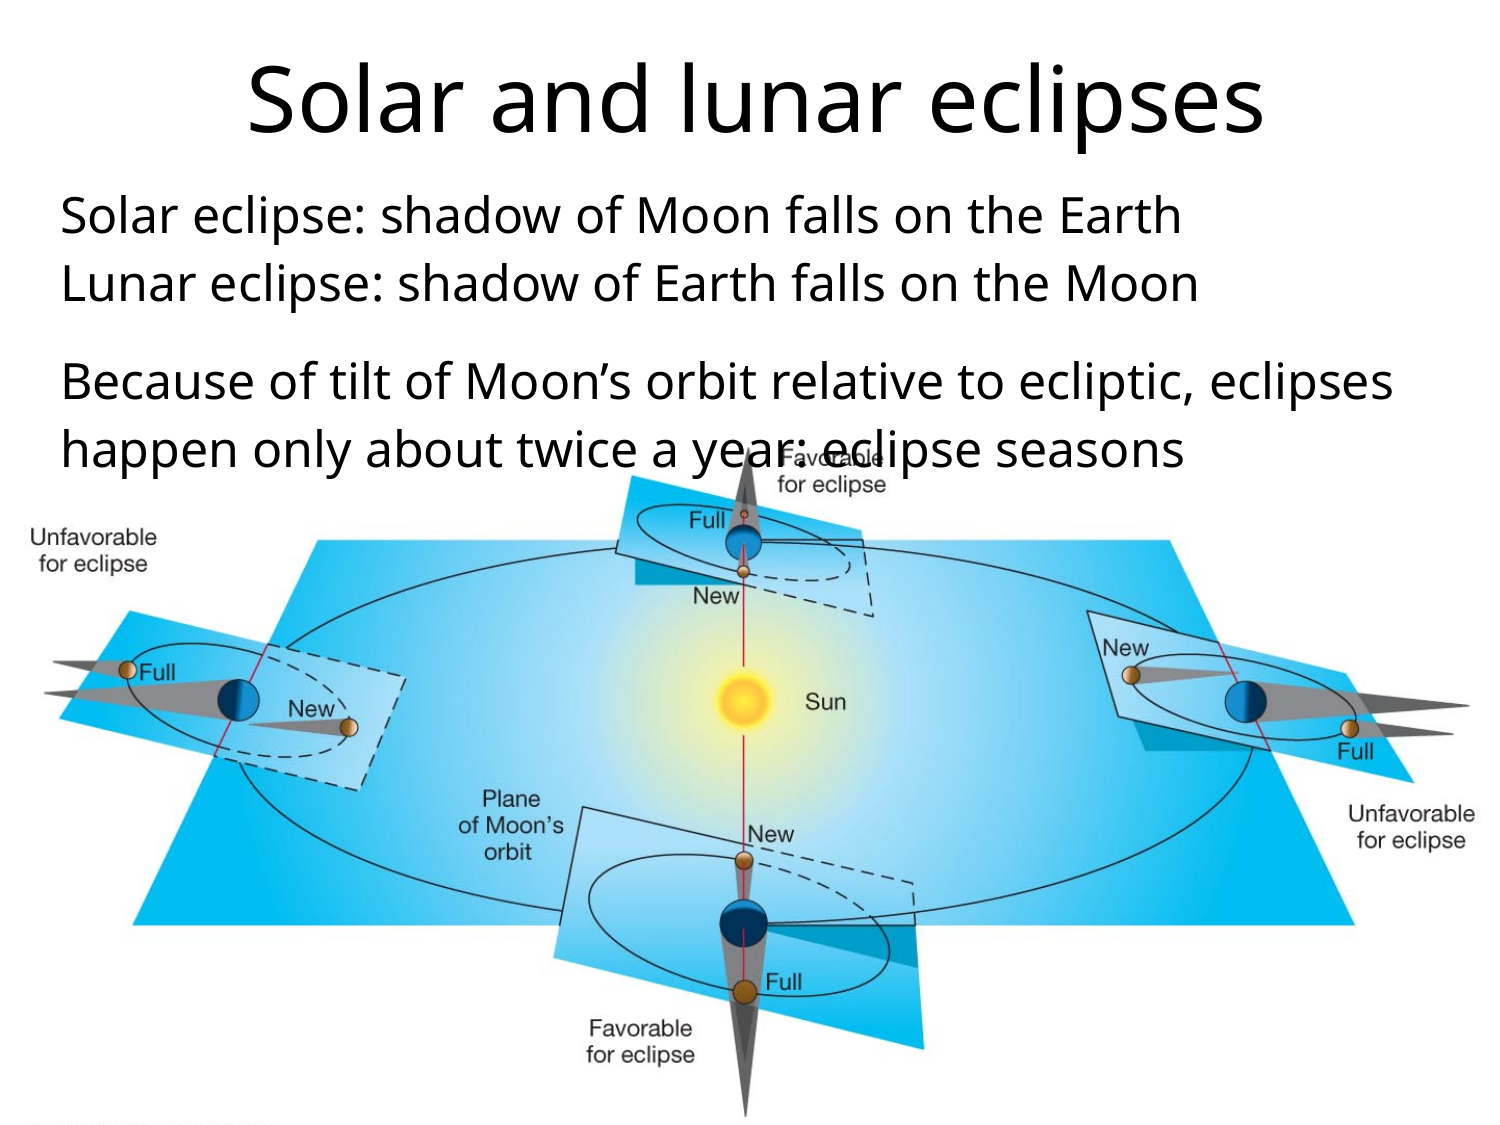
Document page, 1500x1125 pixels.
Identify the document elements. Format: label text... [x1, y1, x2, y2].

title Solar and lunar eclipses [60, 43, 1456, 152]
list Solar eclipse: shadow of Moon falls on the Earth Lunar eclipse: shadow of Earth falls on the Moon Because of tilt of Moon’s orbit relative to ecliptic, eclipses happen only about twice a year: eclipse seasons [60, 179, 1456, 991]
picture [24, 441, 1483, 1125]
